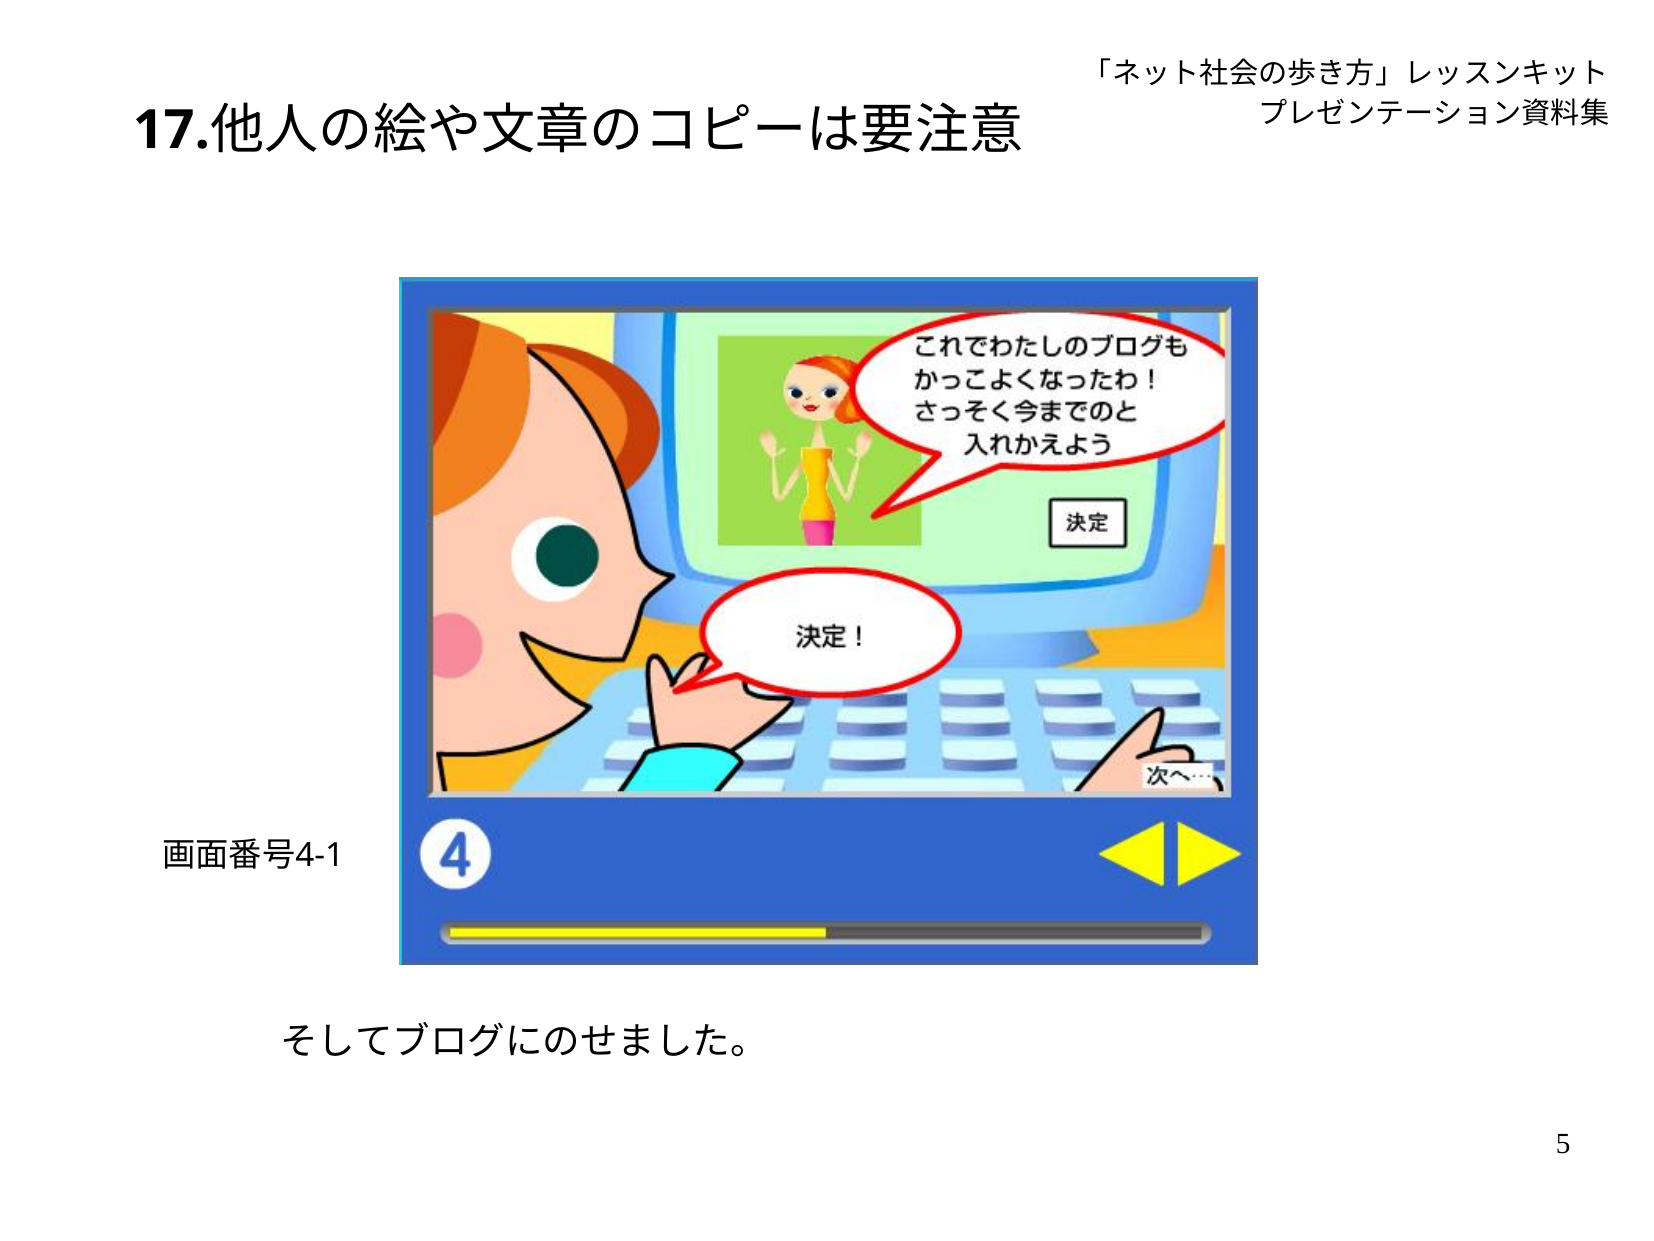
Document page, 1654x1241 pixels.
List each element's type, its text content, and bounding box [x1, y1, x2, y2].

text_box 17.他人の絵や文章のコピーは要注意 [118, 88, 1241, 169]
picture [399, 277, 1258, 965]
text_box 画面番号4-1 [147, 826, 384, 882]
text_box 「ネット社会の歩き方」レッスンキット プレゼンテーション資料集 [1062, 44, 1625, 139]
text_box そしてブログにのせました。 [265, 1003, 1447, 1074]
